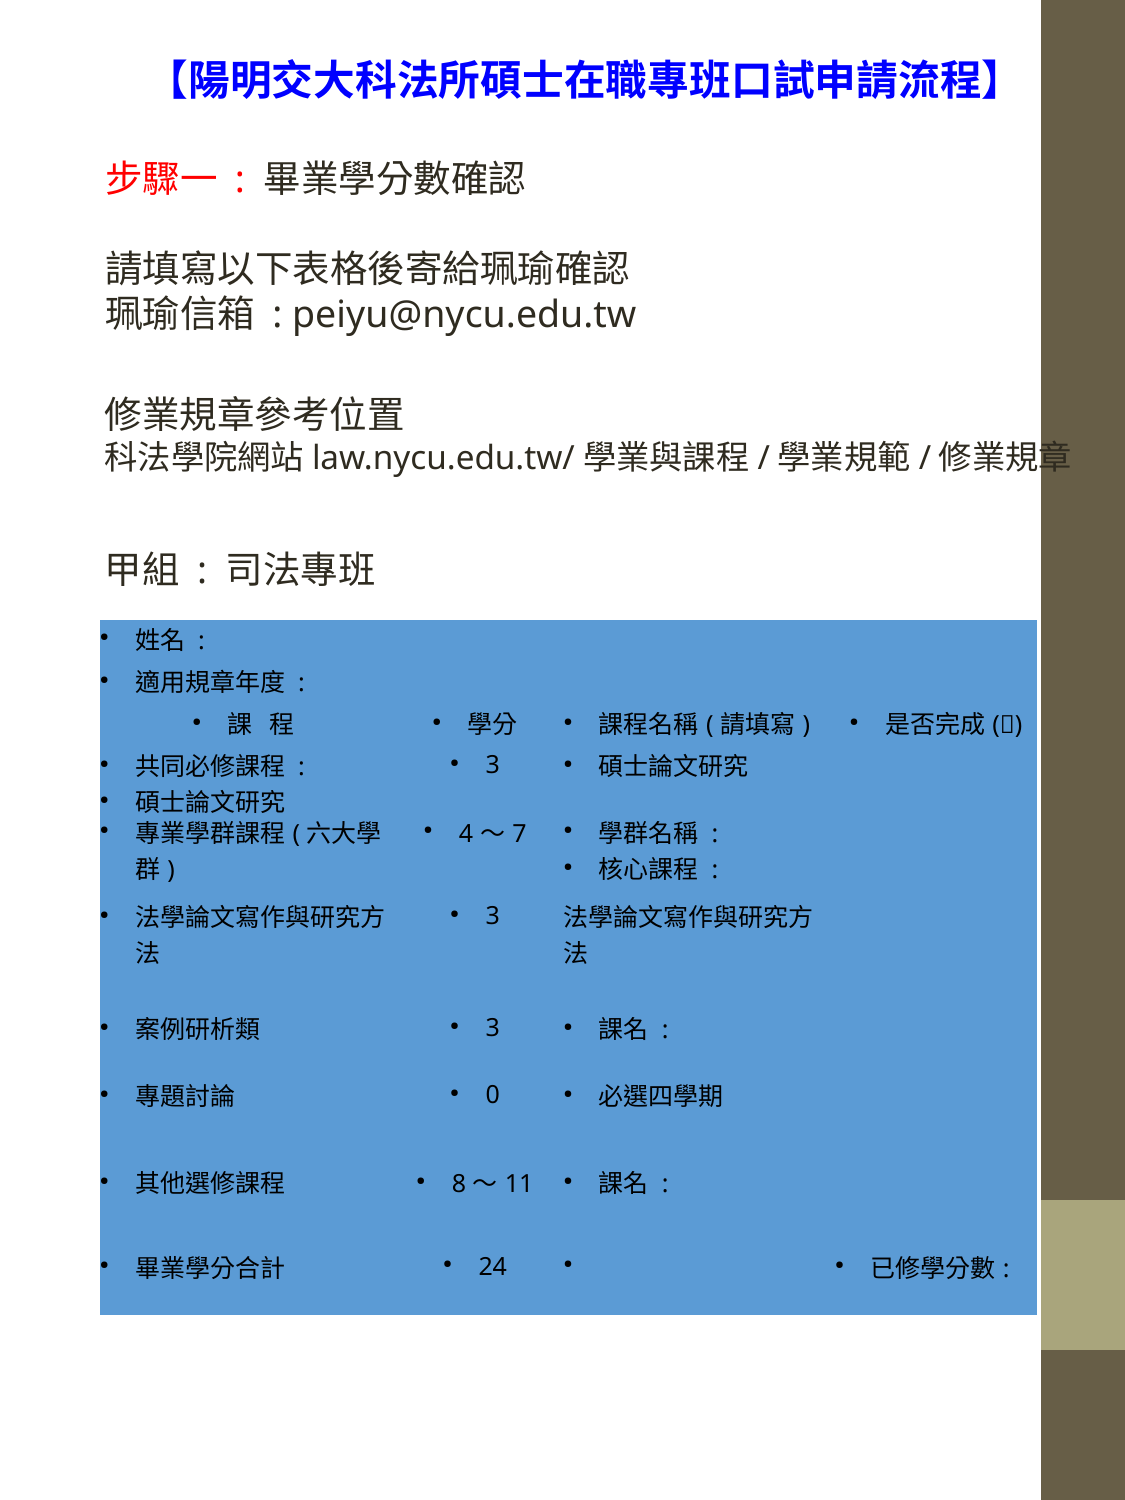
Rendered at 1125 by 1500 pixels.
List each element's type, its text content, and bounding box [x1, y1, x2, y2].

text_box 【陽明交大科法所碩士在職專班口試申請流程】 [131, 46, 1006, 113]
table_cell 碩士論文研究 [564, 747, 835, 813]
table_cell 已修學分數: [835, 1248, 1037, 1315]
table_cell 3 [386, 1010, 564, 1076]
table_cell 3 [386, 747, 564, 813]
table_cell 8～11 [386, 1164, 564, 1248]
table_cell 24 [386, 1248, 564, 1315]
table_cell 法學論文寫作與研究方法 [564, 897, 835, 1010]
text_box 甲組 : 司法專班 [89, 538, 375, 600]
table_cell 是否完成() [835, 704, 1037, 747]
table_cell [835, 897, 1037, 1010]
table_cell 0 [386, 1076, 564, 1164]
table_cell [835, 1164, 1037, 1248]
table_cell 學群名稱 : 核心課程 : [564, 813, 835, 897]
table_cell 適用規章年度 : [100, 662, 1037, 704]
table_cell 課程名稱(請填寫) [564, 704, 835, 747]
table_cell 4～7 [386, 813, 564, 897]
table_cell 畢業學分合計 [100, 1248, 386, 1315]
text_box 步驟一 : 畢業學分數確認 請填寫以下表格後寄給珮瑜確認 珮瑜信箱 : peiyu@nycu.edu.tw [90, 146, 651, 344]
table_cell 專題討論 [100, 1076, 386, 1164]
table_cell 3 [386, 897, 564, 1010]
table_cell 共同必修課程 : 碩士論文研究 [100, 747, 386, 813]
table_cell 學分 [386, 704, 564, 747]
text_box 修業規章參考位置 科法學院網站law.nycu.edu.tw/學業與課程/學業規範/修業規章 [89, 383, 1044, 485]
table_cell [835, 1010, 1037, 1076]
table_cell 課名 : [564, 1164, 835, 1248]
table_cell 其他選修課程 [100, 1164, 386, 1248]
table_cell [564, 1248, 835, 1315]
table_cell [835, 813, 1037, 897]
table_cell 課名 : [564, 1010, 835, 1076]
table_cell 案例研析類 [100, 1010, 386, 1076]
table_cell 法學論文寫作與研究方法 [100, 897, 386, 1010]
table_cell [835, 747, 1037, 813]
table_cell 專業學群課程(六大學群) [100, 813, 386, 897]
table_cell [835, 1076, 1037, 1164]
table_cell 課 程 [100, 704, 386, 747]
table_header 姓名 : [100, 620, 1037, 662]
table_cell 必選四學期 [564, 1076, 835, 1164]
